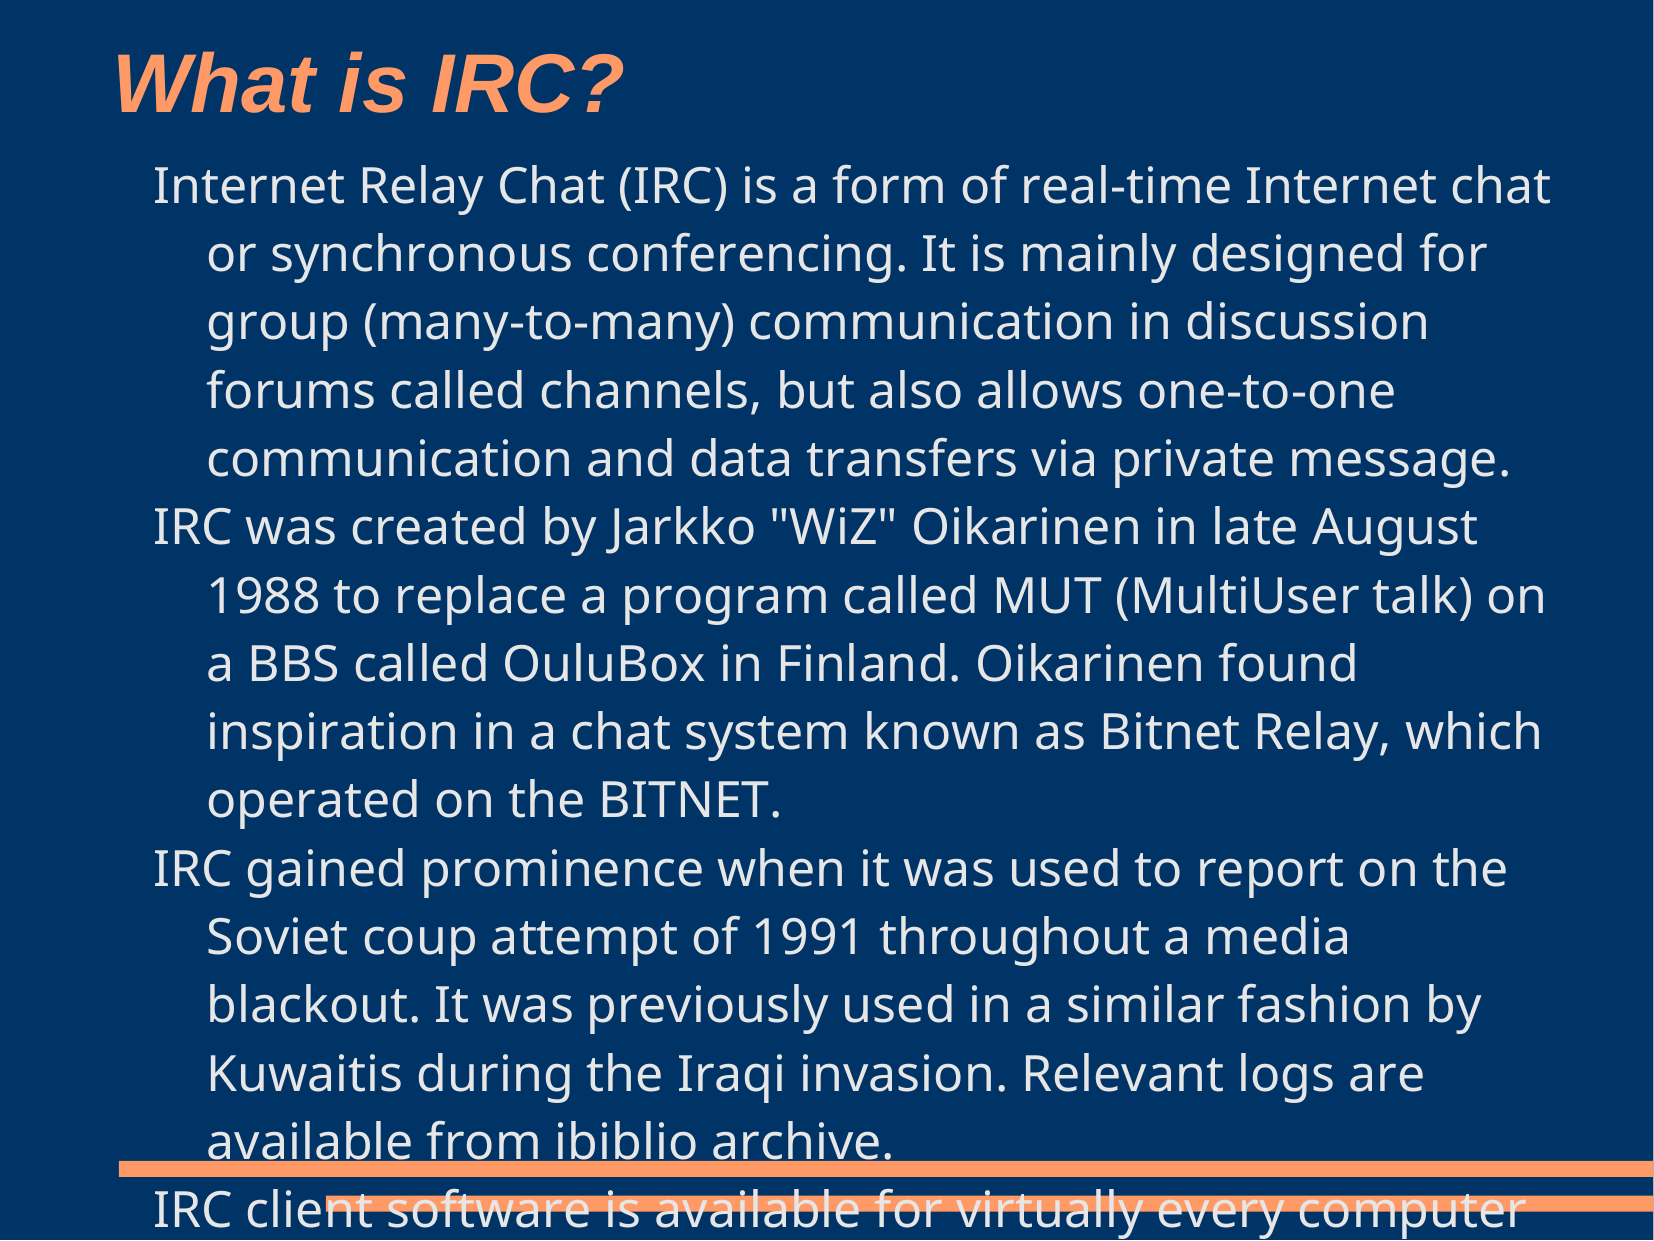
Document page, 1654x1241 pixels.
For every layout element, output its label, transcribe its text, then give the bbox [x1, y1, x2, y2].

list Internet Relay Chat (IRC) is a form of real-time Internet chat or synchronous conferencing. It is mainly designed for group (many-to-many) communication in discussion forums called channels, but also allows one-to-one communication and data transfers via private message. IRC was created by Jarkko "WiZ" Oikarinen in late August 1988 to replace a program called MUT (MultiUser talk) on a BBS called OuluBox in Finland. Oikarinen found inspiration in a chat system known as Bitnet Relay, which operated on the BITNET. IRC gained prominence when it was used to report on the Soviet coup attempt of 1991 throughout a media blackout. It was previously used in a similar fashion by Kuwaitis during the Iraqi invasion. Relevant logs are available from ibiblio archive. IRC client software is available for virtually every computer operating system. [135, 150, 1576, 1066]
title What is IRC? [112, 0, 1525, 188]
